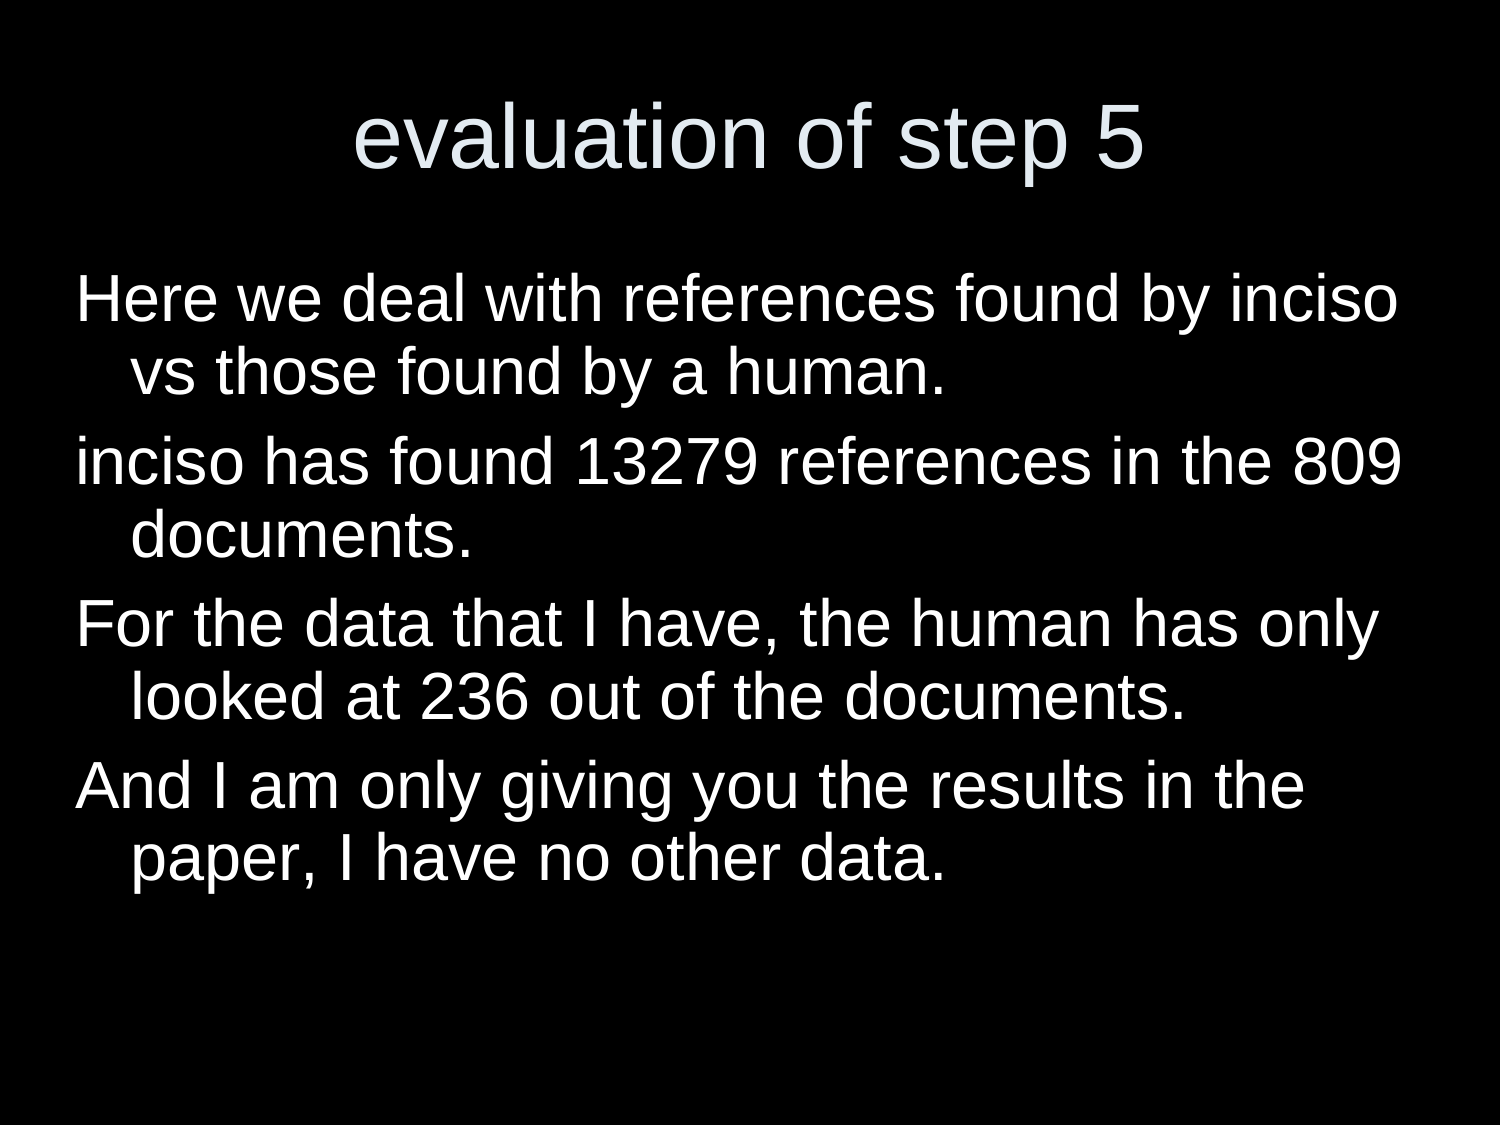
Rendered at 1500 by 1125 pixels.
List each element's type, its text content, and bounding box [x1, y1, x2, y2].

list Here we deal with references found by inciso vs those found by a human. inciso has found 13279 references in the 809 documents. For the data that I have, the human has only looked at 236 out of the documents. And I am only giving you the results in the paper, I have no other data. [75, 262, 1426, 1014]
title evaluation of step 5 [75, 28, 1426, 250]
